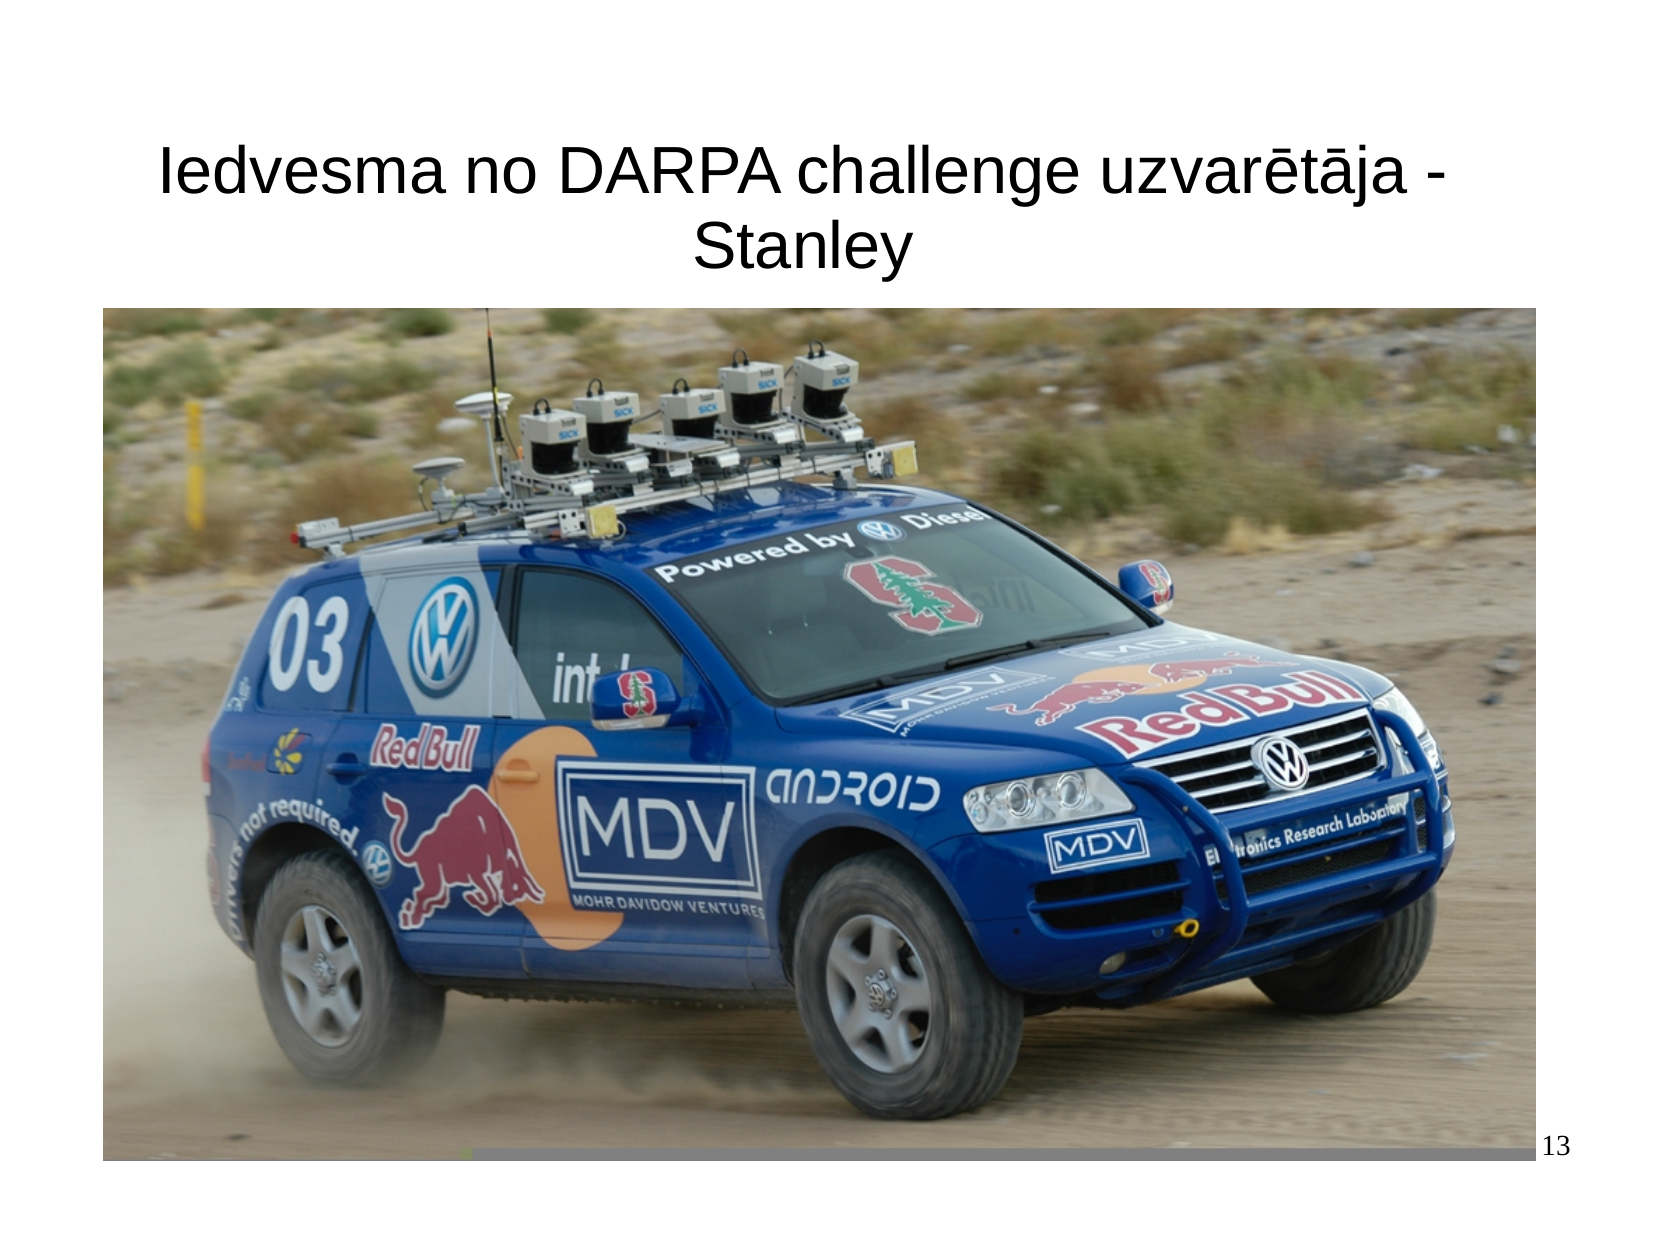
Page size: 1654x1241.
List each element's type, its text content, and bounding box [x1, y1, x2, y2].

subtitle Iedvesma no DARPA challenge uzvarētāja - Stanley [82, 52, 1524, 364]
picture [103, 308, 1536, 1161]
